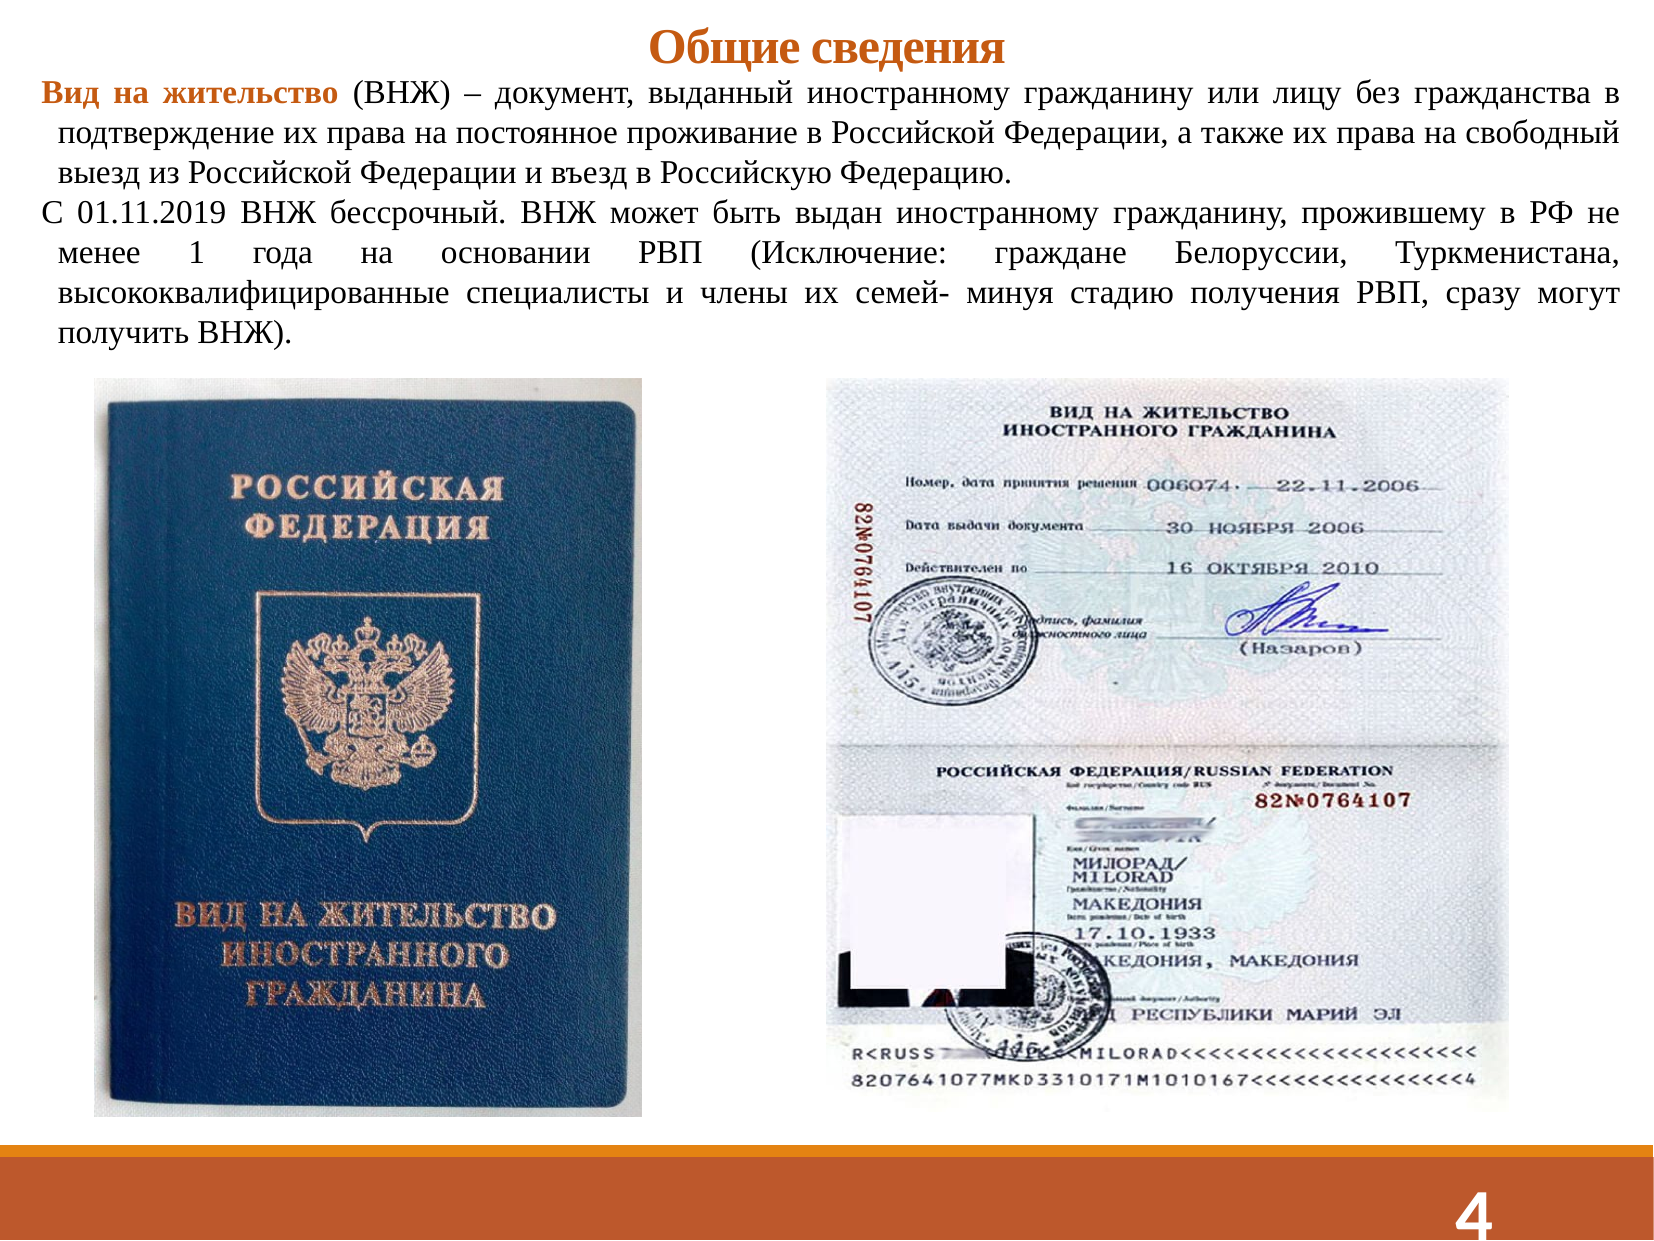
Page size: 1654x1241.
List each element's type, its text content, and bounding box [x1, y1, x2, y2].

list Вид на жительство (ВНЖ) – документ, выданный иностранному гражданину или лицу без гражданства в подтверждение их права на постоянное проживание в Российской Федерации, а также их права на свободный выезд из Российской Федерации и въезд в Российскую Федерацию. С 01.11.2019 ВНЖ бессрочный. ВНЖ может быть выдан иностранному гражданину, прожившему в РФ не менее 1 года на основании РВП (Исключение: граждане Белоруссии, Туркменистана, высококвалифицированные специалисты и члены их семей- минуя стадию получения РВП, сразу могут получить ВНЖ). [29, 63, 1625, 1112]
picture [826, 378, 1509, 1112]
picture [94, 378, 642, 1117]
title Общие сведения [29, 15, 1625, 63]
text_box [1440, 1158, 1619, 1225]
